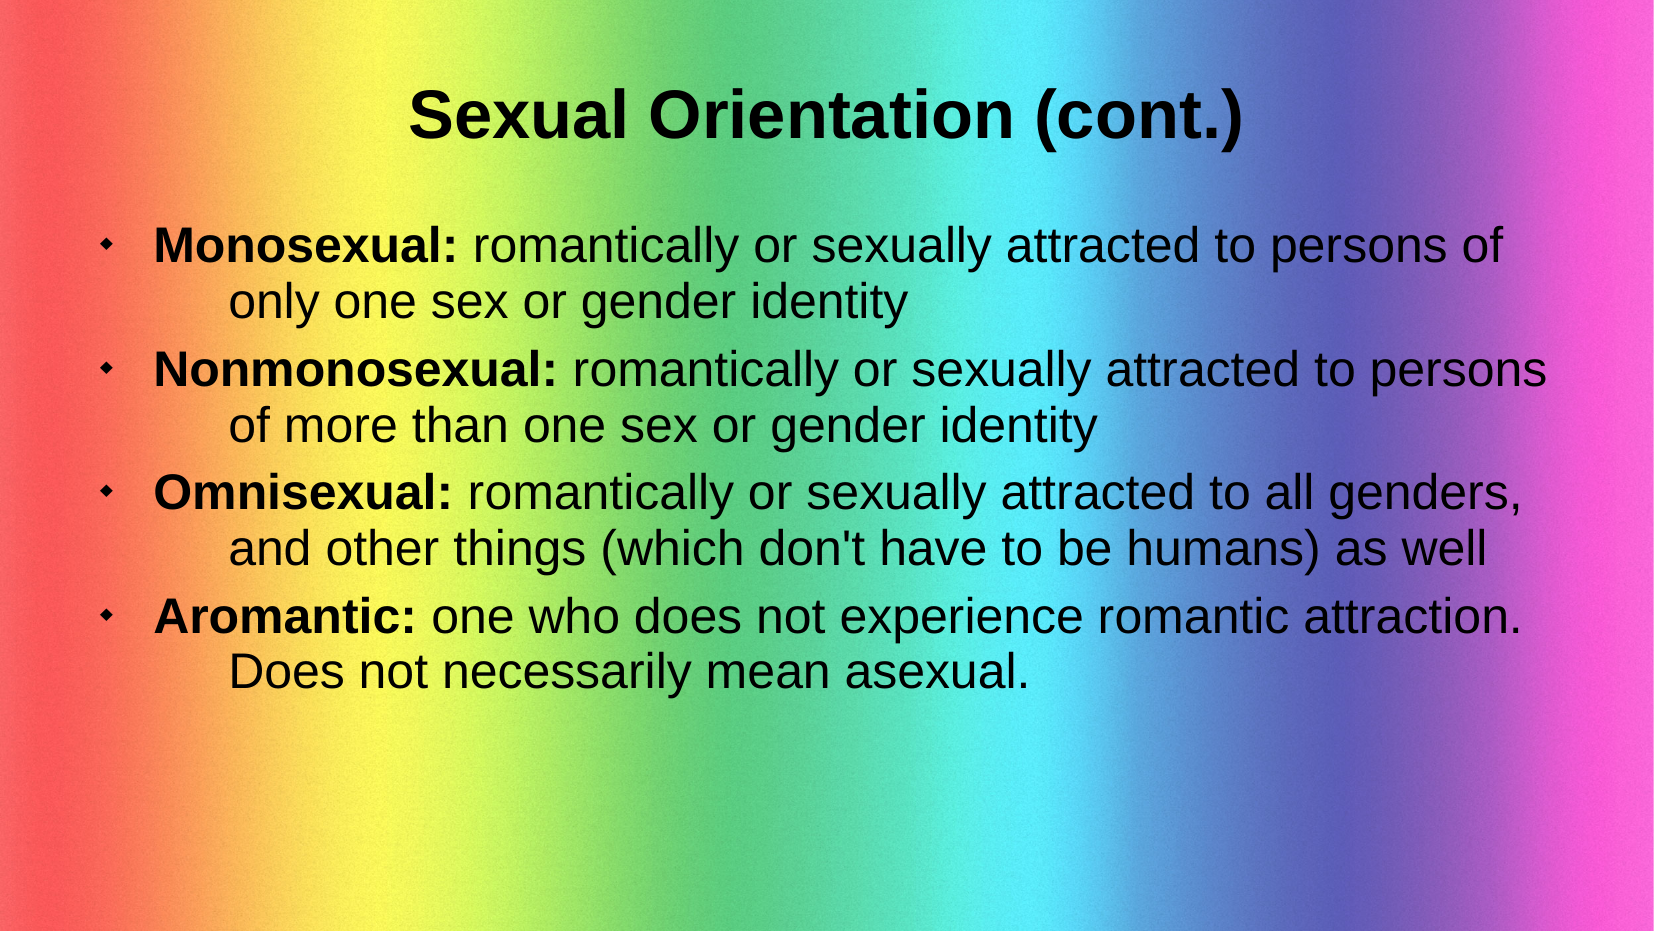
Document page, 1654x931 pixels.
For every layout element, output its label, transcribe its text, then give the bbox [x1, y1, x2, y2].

title Sexual Orientation (cont.) [82, 36, 1571, 193]
picture [0, 0, 1654, 931]
list Monosexual: romantically or sexually attracted to persons of only one sex or gender identity Nonmonosexual: romantically or sexually attracted to persons of more than one sex or gender identity Omnisexual: romantically or sexually attracted to all genders, and other things (which don't have to be humans) as well Aromantic: one who does not experience romantic attraction. Does not necessarily mean asexual. [82, 217, 1571, 844]
